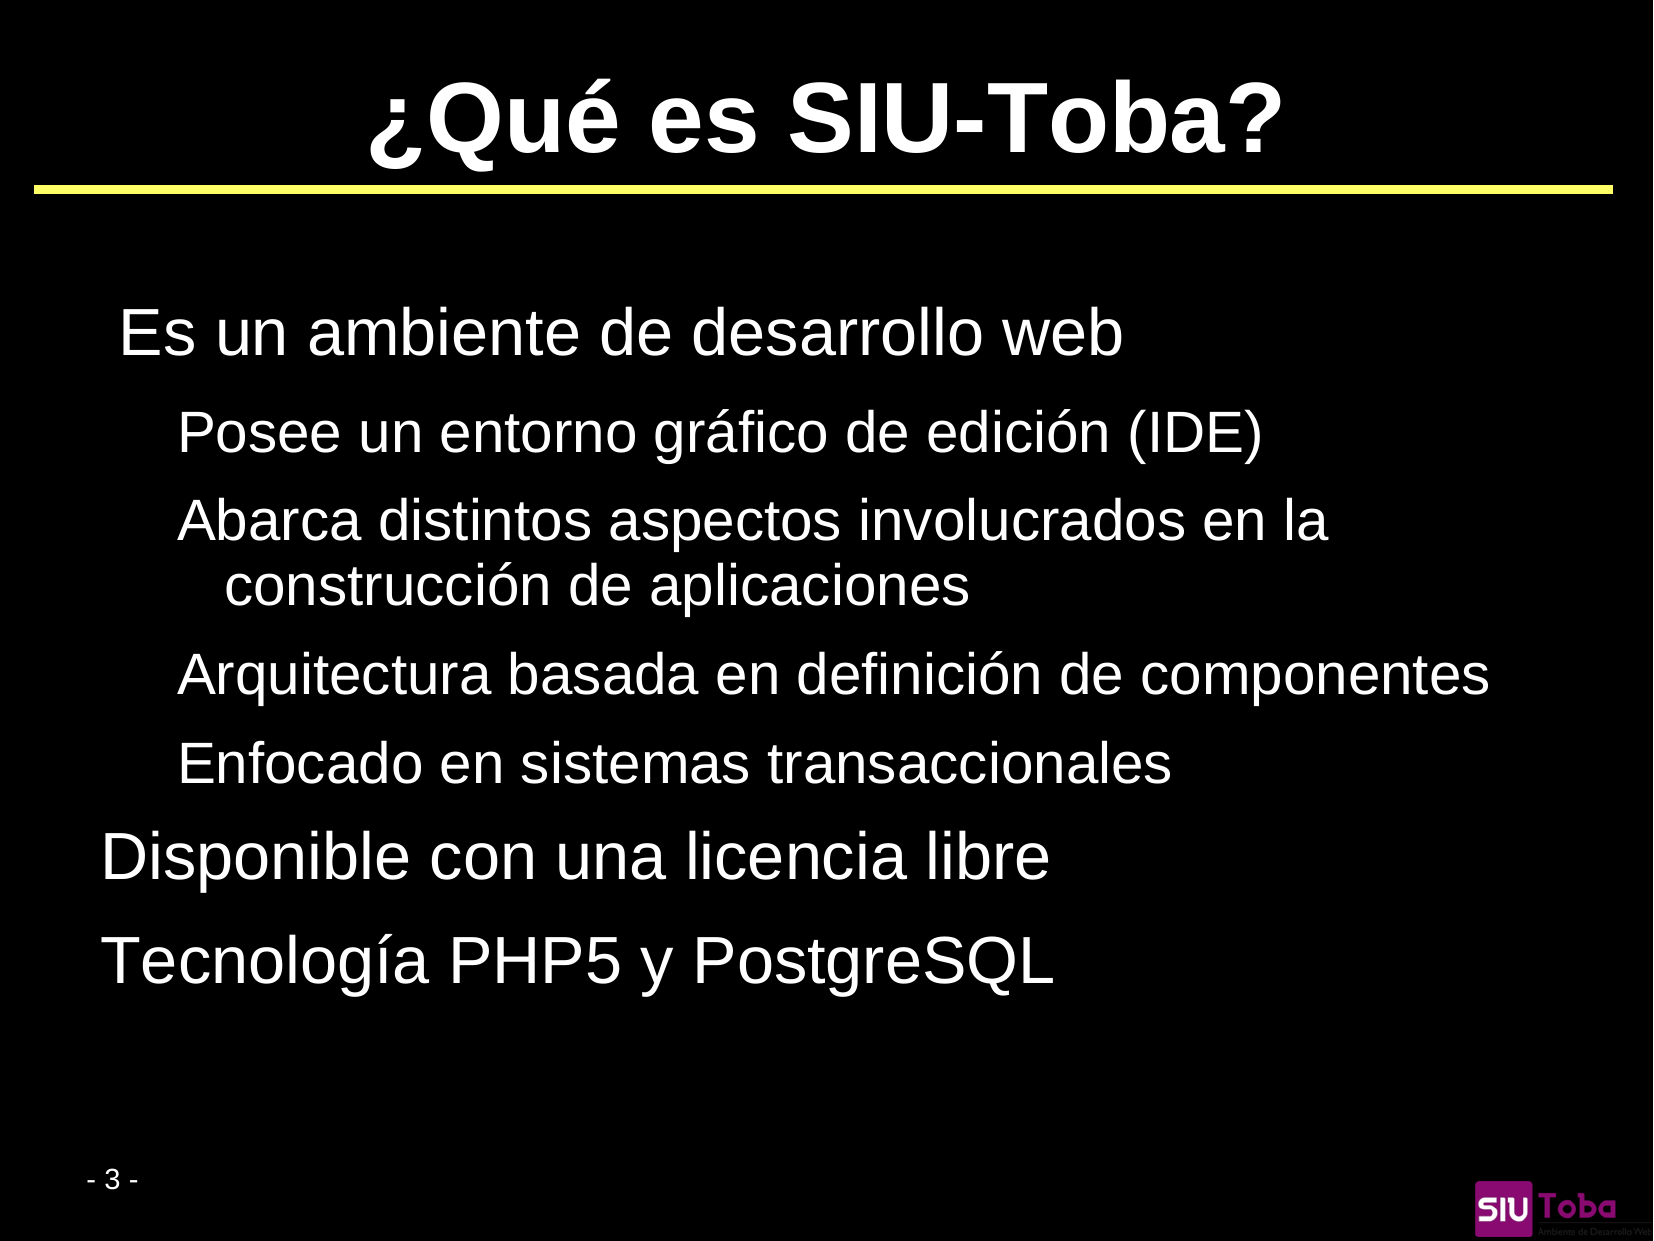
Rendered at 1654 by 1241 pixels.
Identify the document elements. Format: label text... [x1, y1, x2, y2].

list Es un ambiente de desarrollo web Posee un entorno gráfico de edición (IDE) Abarca distintos aspectos involucrados en la construcción de aplicaciones Arquitectura basada en definición de componentes Enfocado en sistemas transaccionales Disponible con una licencia libre Tecnología PHP5 y PostgreSQL [82, 295, 1565, 1095]
title ¿Qué es SIU-Toba? [58, 47, 1594, 188]
picture [1475, 1181, 1652, 1237]
